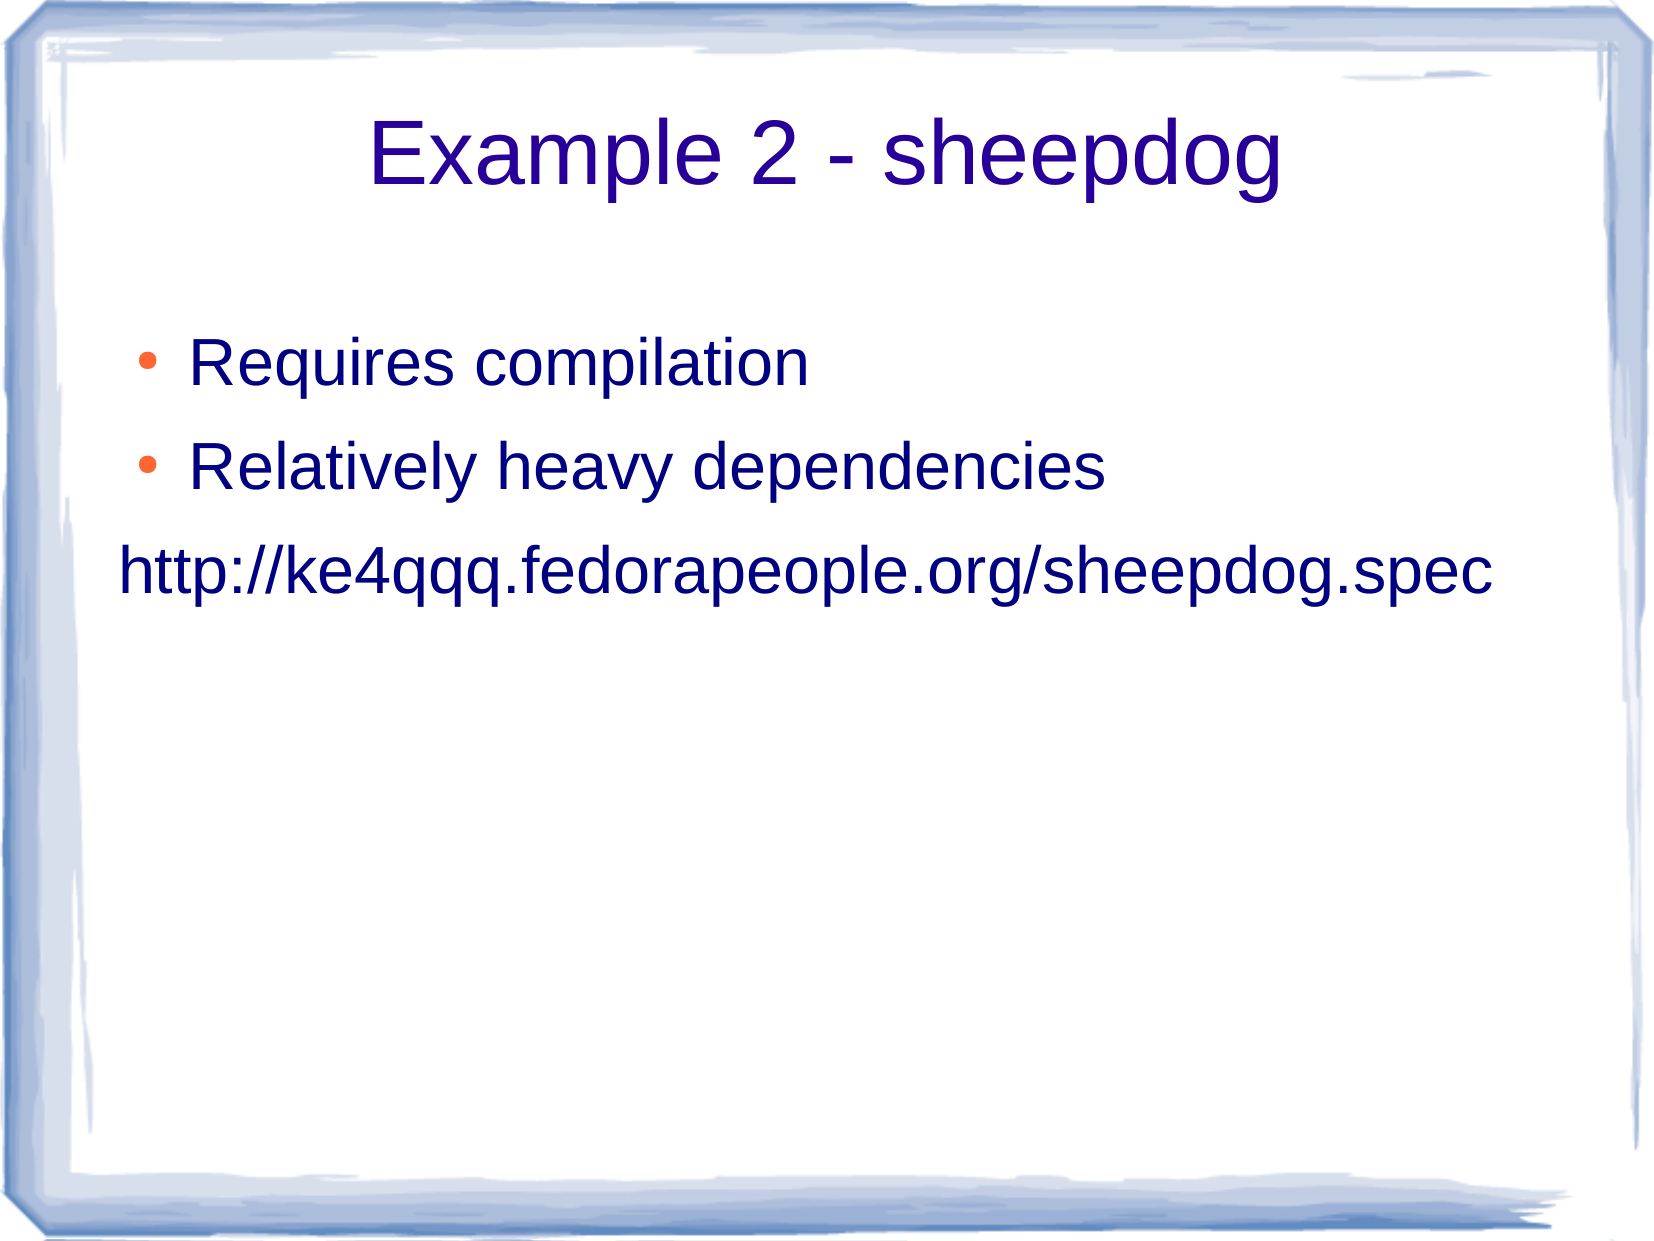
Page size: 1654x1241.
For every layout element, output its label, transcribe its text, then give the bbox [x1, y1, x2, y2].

title Example 2 - sheepdog [82, 49, 1571, 257]
list Requires compilation Relatively heavy dependencies http://ke4qqq.fedorapeople.org/sheepdog.spec [118, 324, 1571, 1144]
picture [0, 0, 1654, 1241]
